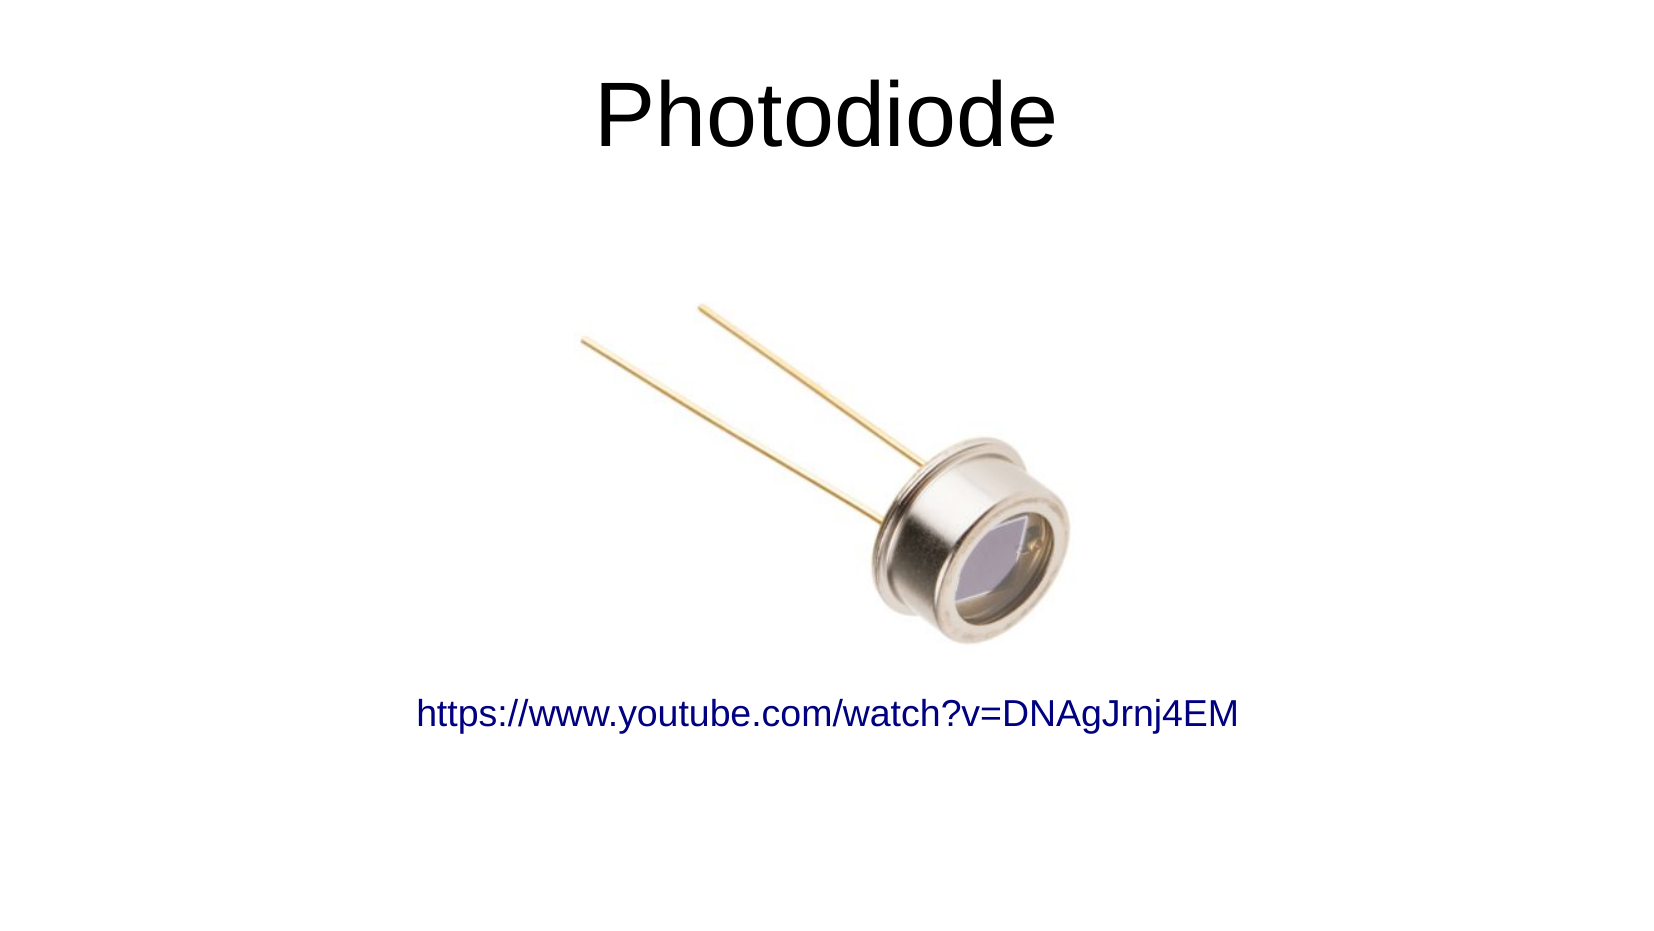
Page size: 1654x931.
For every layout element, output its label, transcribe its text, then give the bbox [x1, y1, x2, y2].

picture [554, 263, 1110, 673]
title Photodiode [82, 37, 1571, 193]
text_box https://www.youtube.com/watch?v=DNAgJrnj4EM [401, 685, 1255, 784]
